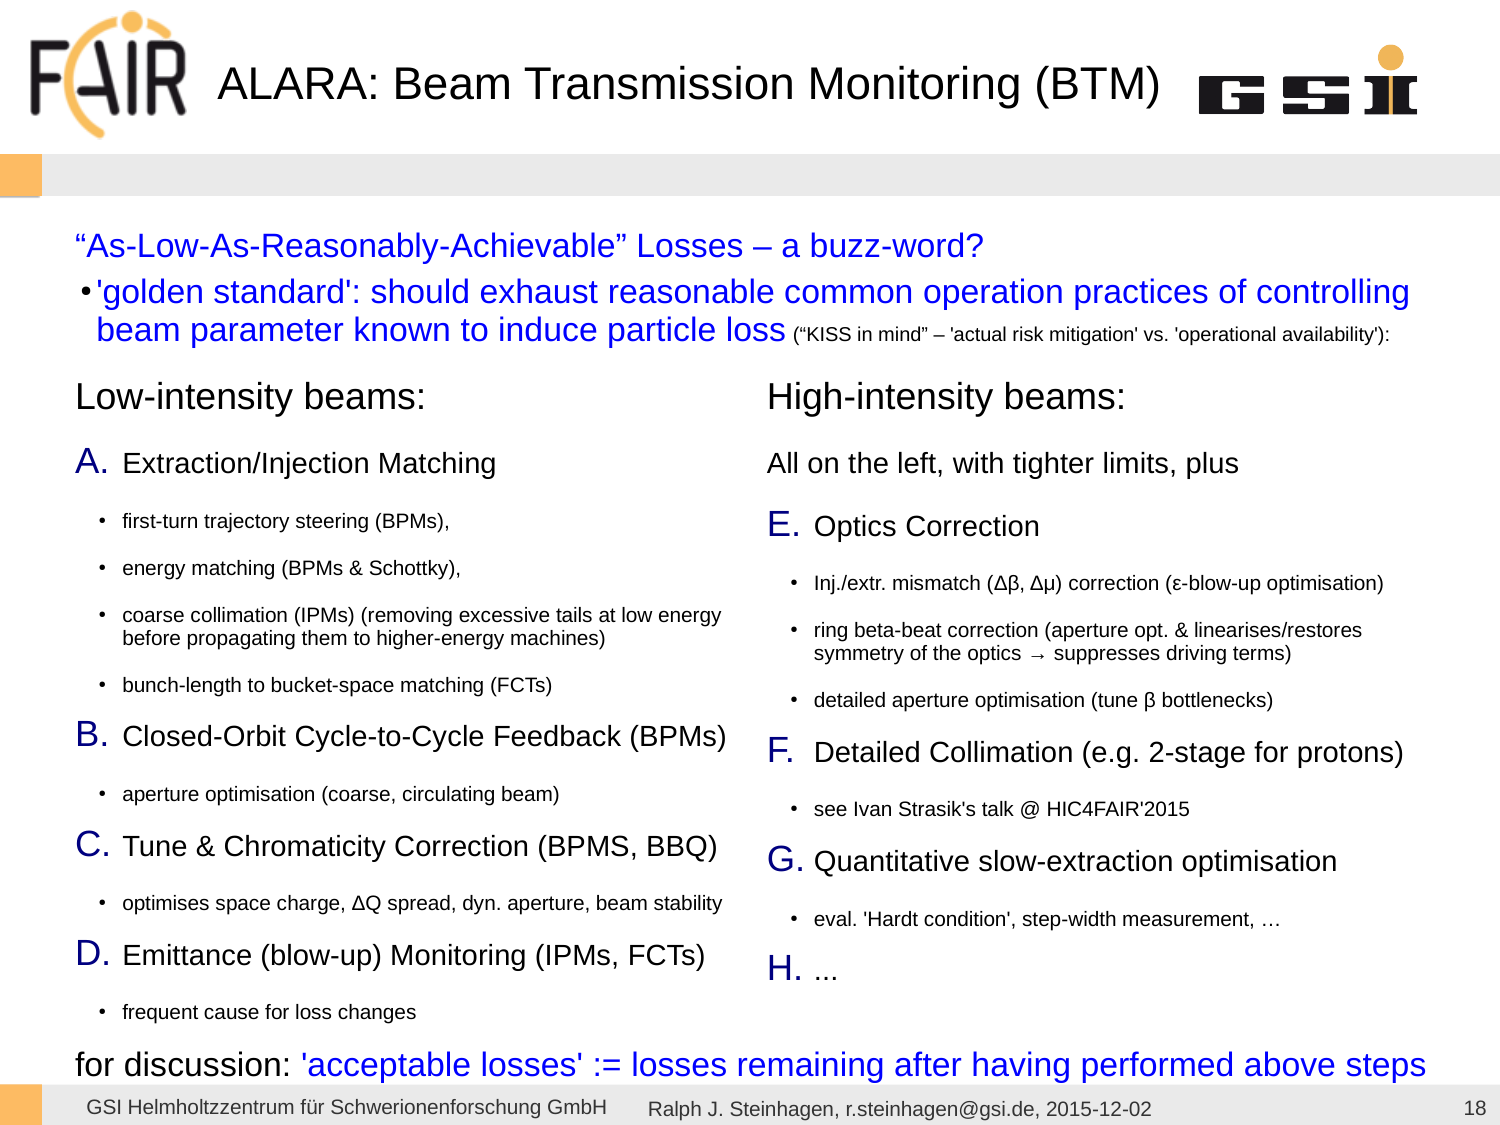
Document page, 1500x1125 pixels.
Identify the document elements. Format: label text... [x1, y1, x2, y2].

list High-intensity beams: All on the left, with tighter limits, plus Optics Correction Inj./extr. mismatch (Δβ, Δμ) correction (ε-blow-up optimisation) ring beta-beat correction (aperture opt. & linearises/restores symmetry of the optics → suppresses driving terms) detailed aperture optimisation (tune β bottlenecks) Detailed Collimation (e.g. 2-stage for protons) see Ivan Strasik's talk @ HIC4FAIR'2015 Quantitative slow-extraction optimisation eval. 'Hardt condition', step-width measurement, … ... [766, 375, 1426, 1009]
list “As-Low-As-Reasonably-Achievable” Losses – a buzz-word? 'golden standard': should exhaust reasonable common operation practices of controlling beam parameter known to induce particle loss (“KISS in mind” – 'actual risk mitigation' vs. 'operational availability'): [75, 226, 1418, 375]
picture [1197, 42, 1419, 117]
picture [30, 9, 187, 141]
list Low-intensity beams: Extraction/Injection Matching first-turn trajectory steering (BPMs), energy matching (BPMs & Schottky), coarse collimation (IPMs) (removing excessive tails at low energy before propagating them to higher-energy machines) bunch-length to bucket-space matching (FCTs) Closed-Orbit Cycle-to-Cycle Feedback (BPMs) aperture optimisation (coarse, circulating beam) Tune & Chromaticity Correction (BPMS, BBQ) optimises space charge, ΔQ spread, dyn. aperture, beam stability Emittance (blow-up) Monitoring (IPMs, FCTs) frequent cause for loss changes [75, 375, 734, 1009]
title ALARA: Beam Transmission Monitoring (BTM) [217, 20, 1193, 147]
list for discussion: 'acceptable losses' := losses remaining after having performed above steps [75, 1046, 1438, 1081]
